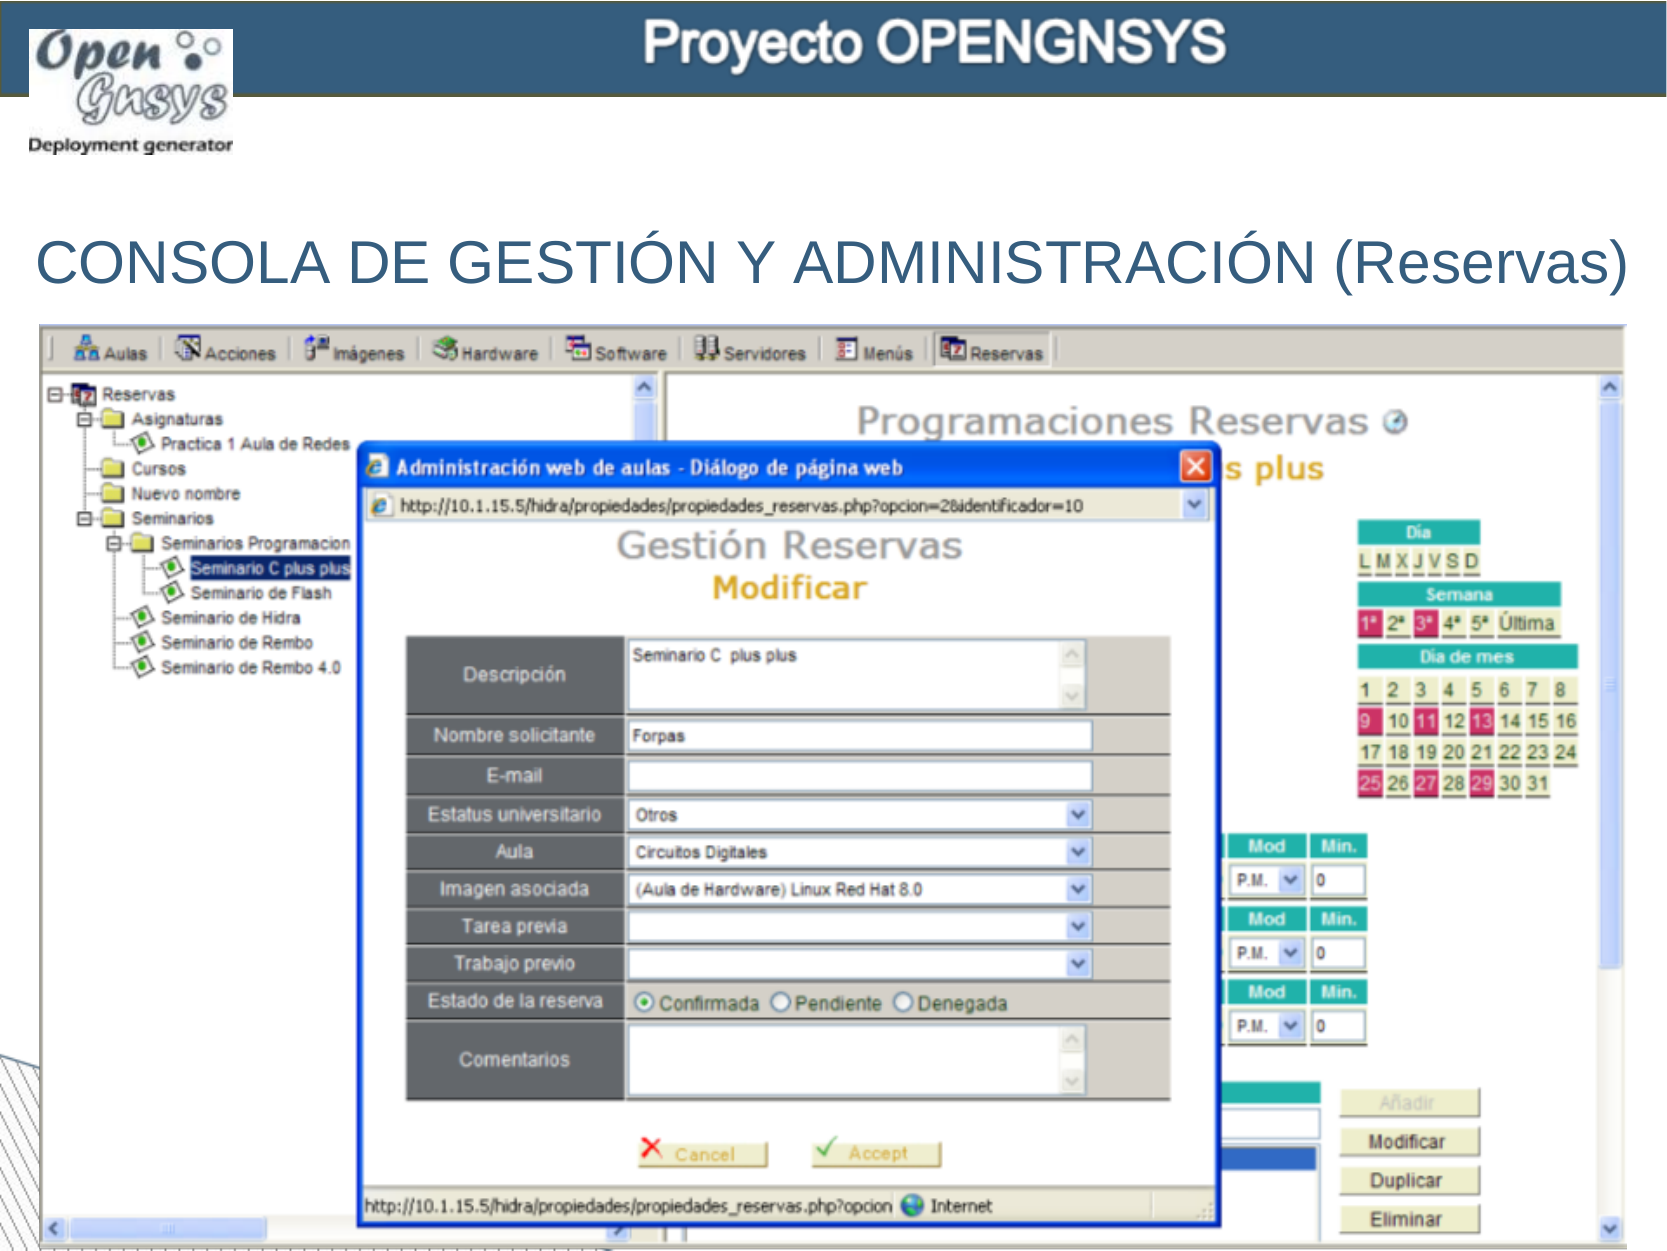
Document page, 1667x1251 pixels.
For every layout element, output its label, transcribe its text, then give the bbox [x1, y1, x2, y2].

picture [0, 0, 1667, 1251]
text_box CONSOLA DE GESTIÓN Y ADMINISTRACIÓN (Reservas) [7, 228, 1660, 298]
